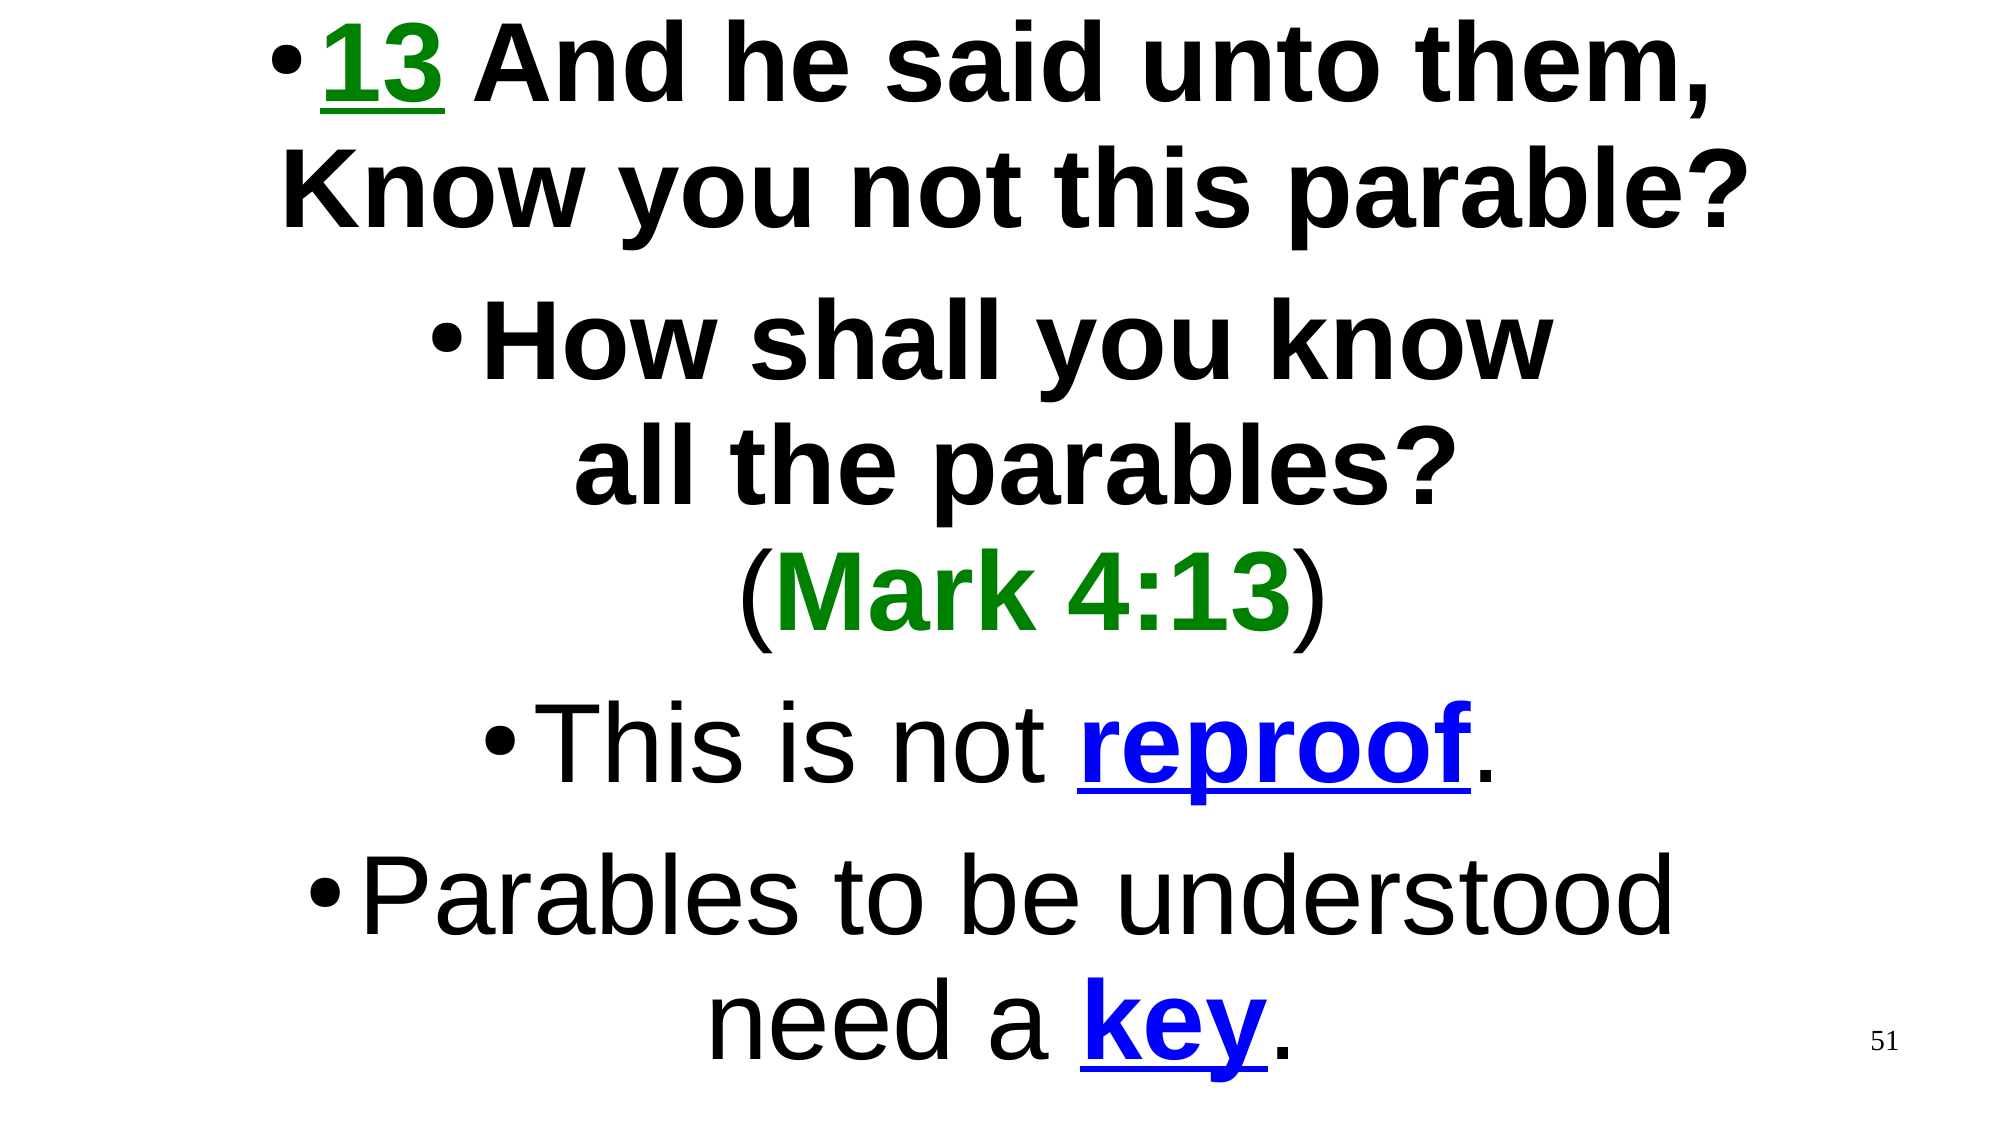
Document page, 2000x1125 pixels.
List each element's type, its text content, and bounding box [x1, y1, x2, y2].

list 13 And he said unto them, Know you not this parable? How shall you know all the parables? (Mark 4:13) This is not reproof. Parables to be understood need a key. [0, 0, 1996, 1123]
